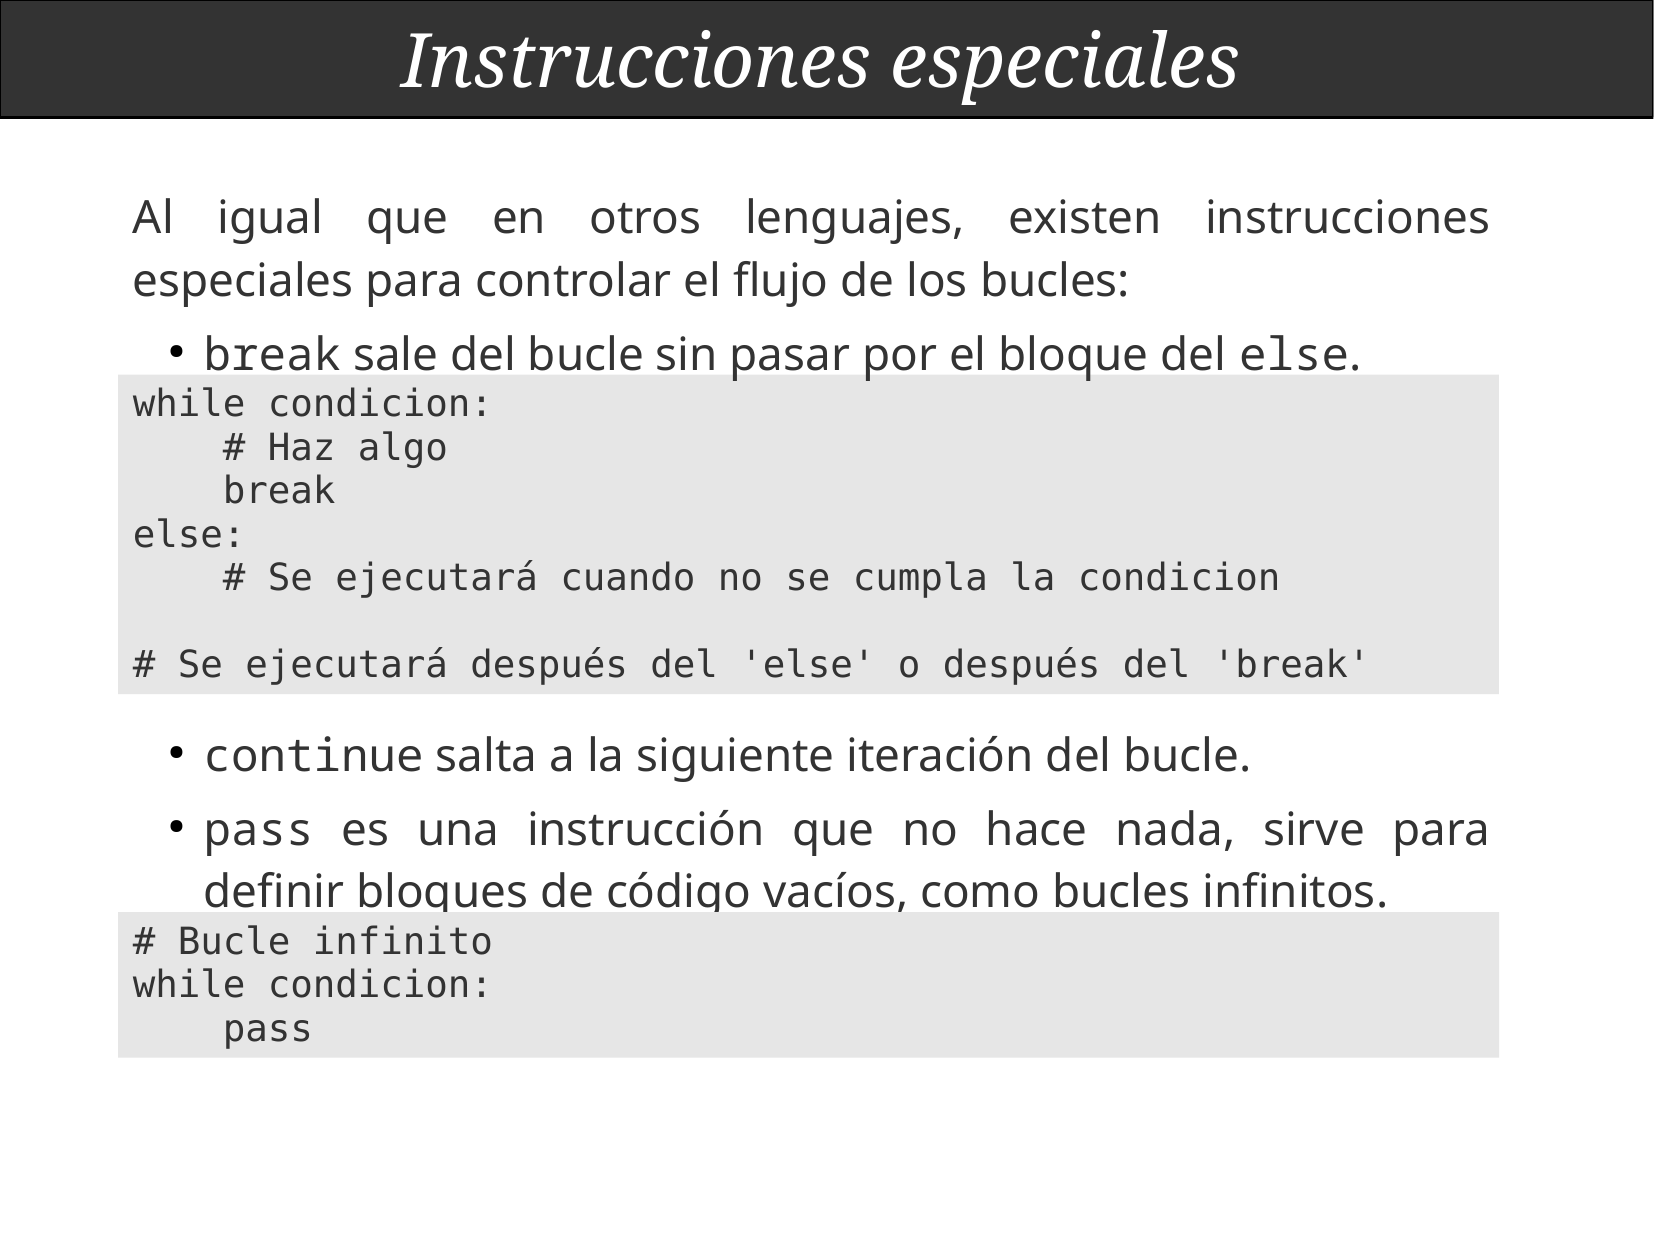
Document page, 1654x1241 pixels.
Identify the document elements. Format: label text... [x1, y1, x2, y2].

text_box Instrucciones especiales [0, 0, 1654, 101]
text_box Al igual que en otros lenguajes, existen instrucciones especiales para controlar el flujo de los bucles: break sale del bucle sin pasar por el bloque del else. [118, 177, 1506, 364]
text_box # Bucle infinito while condicion: pass [118, 912, 1500, 1058]
text_box while condicion: # Haz algo break else: # Se ejecutará cuando no se cumpla la condicion # Se ejecutará después del 'else' o después del 'break' [118, 374, 1499, 695]
text_box continue salta a la siguiente iteración del bucle. pass es una instrucción que no hace nada, sirve para definir bloques de código vacíos, como bucles infinitos. [118, 714, 1506, 902]
